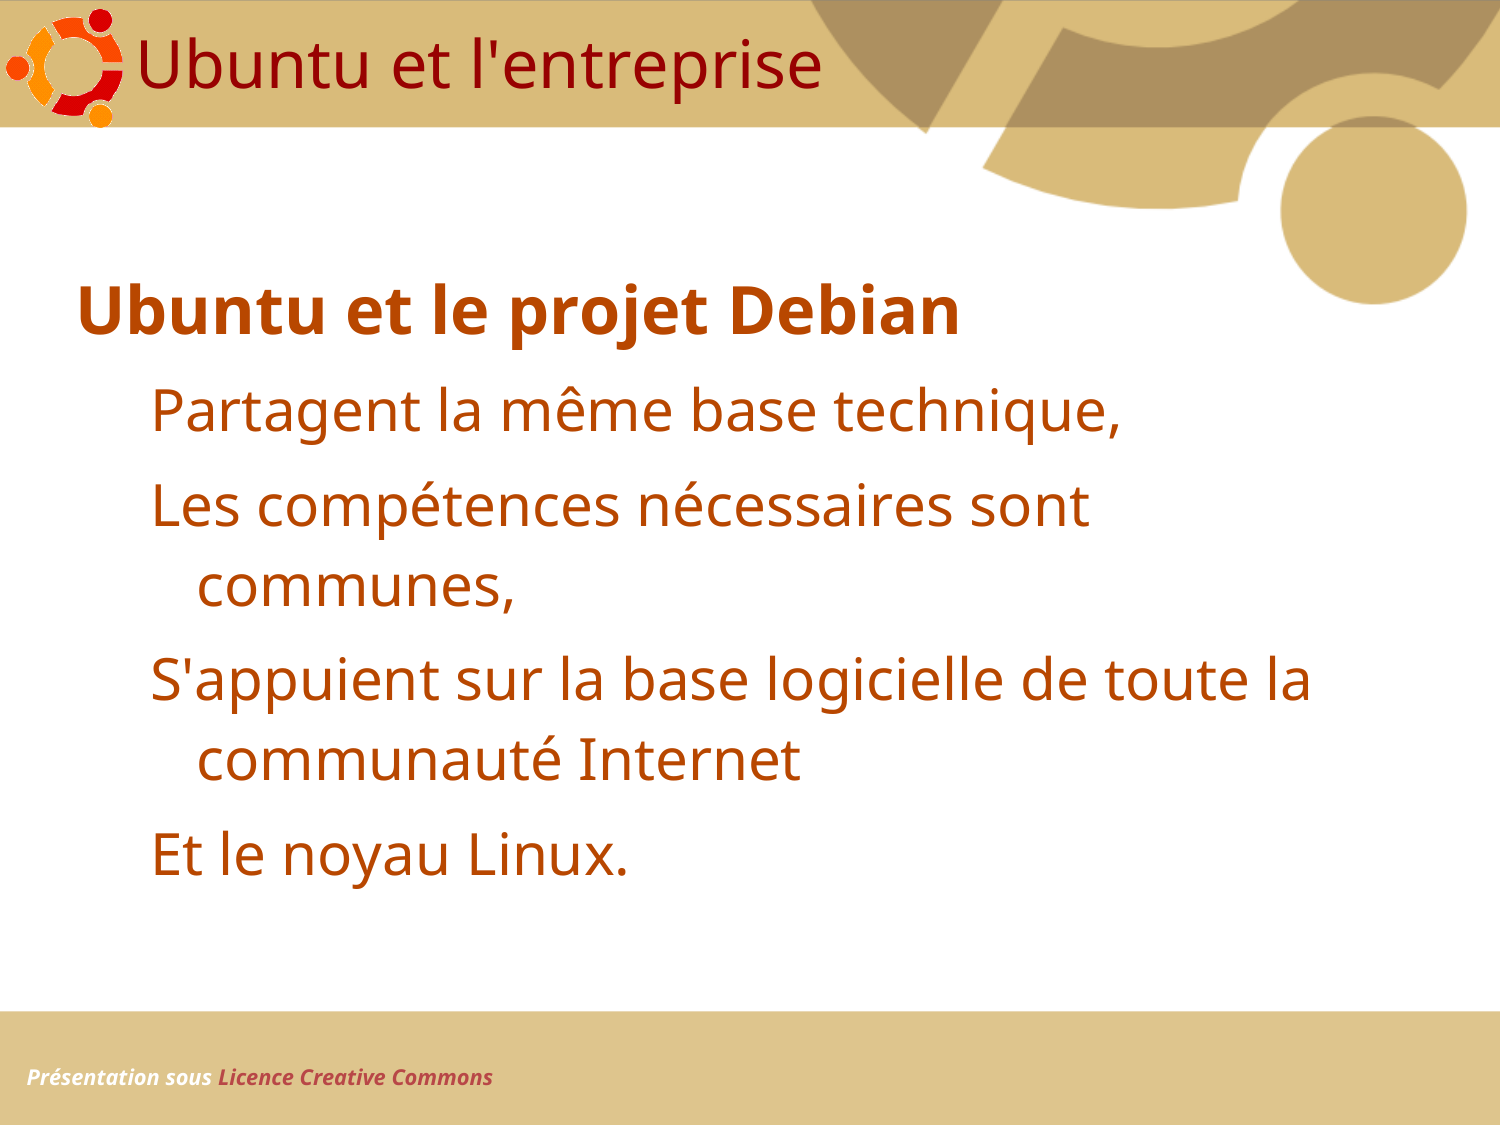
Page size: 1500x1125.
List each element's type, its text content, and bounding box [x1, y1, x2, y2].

title Ubuntu et l'entreprise [135, 0, 1417, 163]
picture [0, 0, 1500, 557]
list Ubuntu et le projet Debian Partagent la même base technique, Les compétences nécessaires sont communes, S'appuient sur la base logicielle de toute la communauté Internet Et le noyau Linux. [75, 262, 1425, 949]
